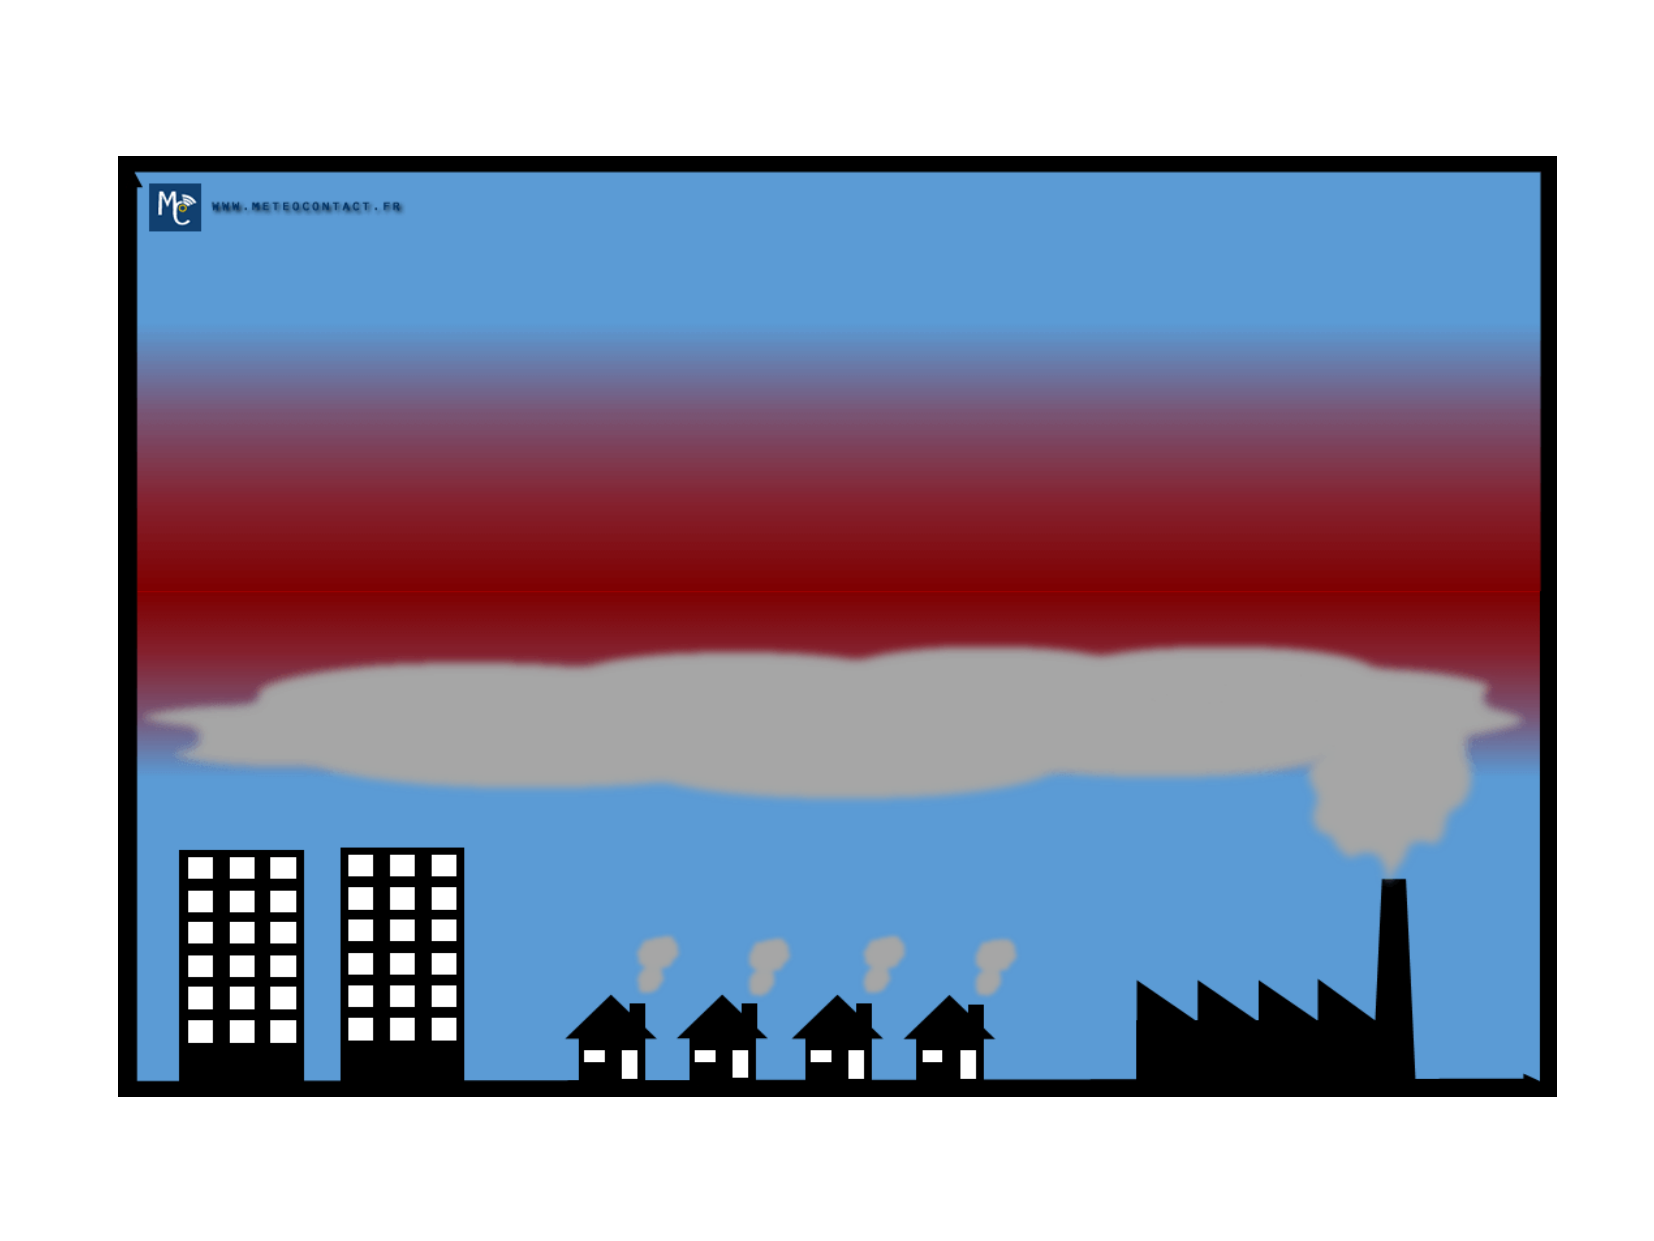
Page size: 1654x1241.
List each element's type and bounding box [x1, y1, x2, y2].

picture [118, 156, 1557, 1097]
